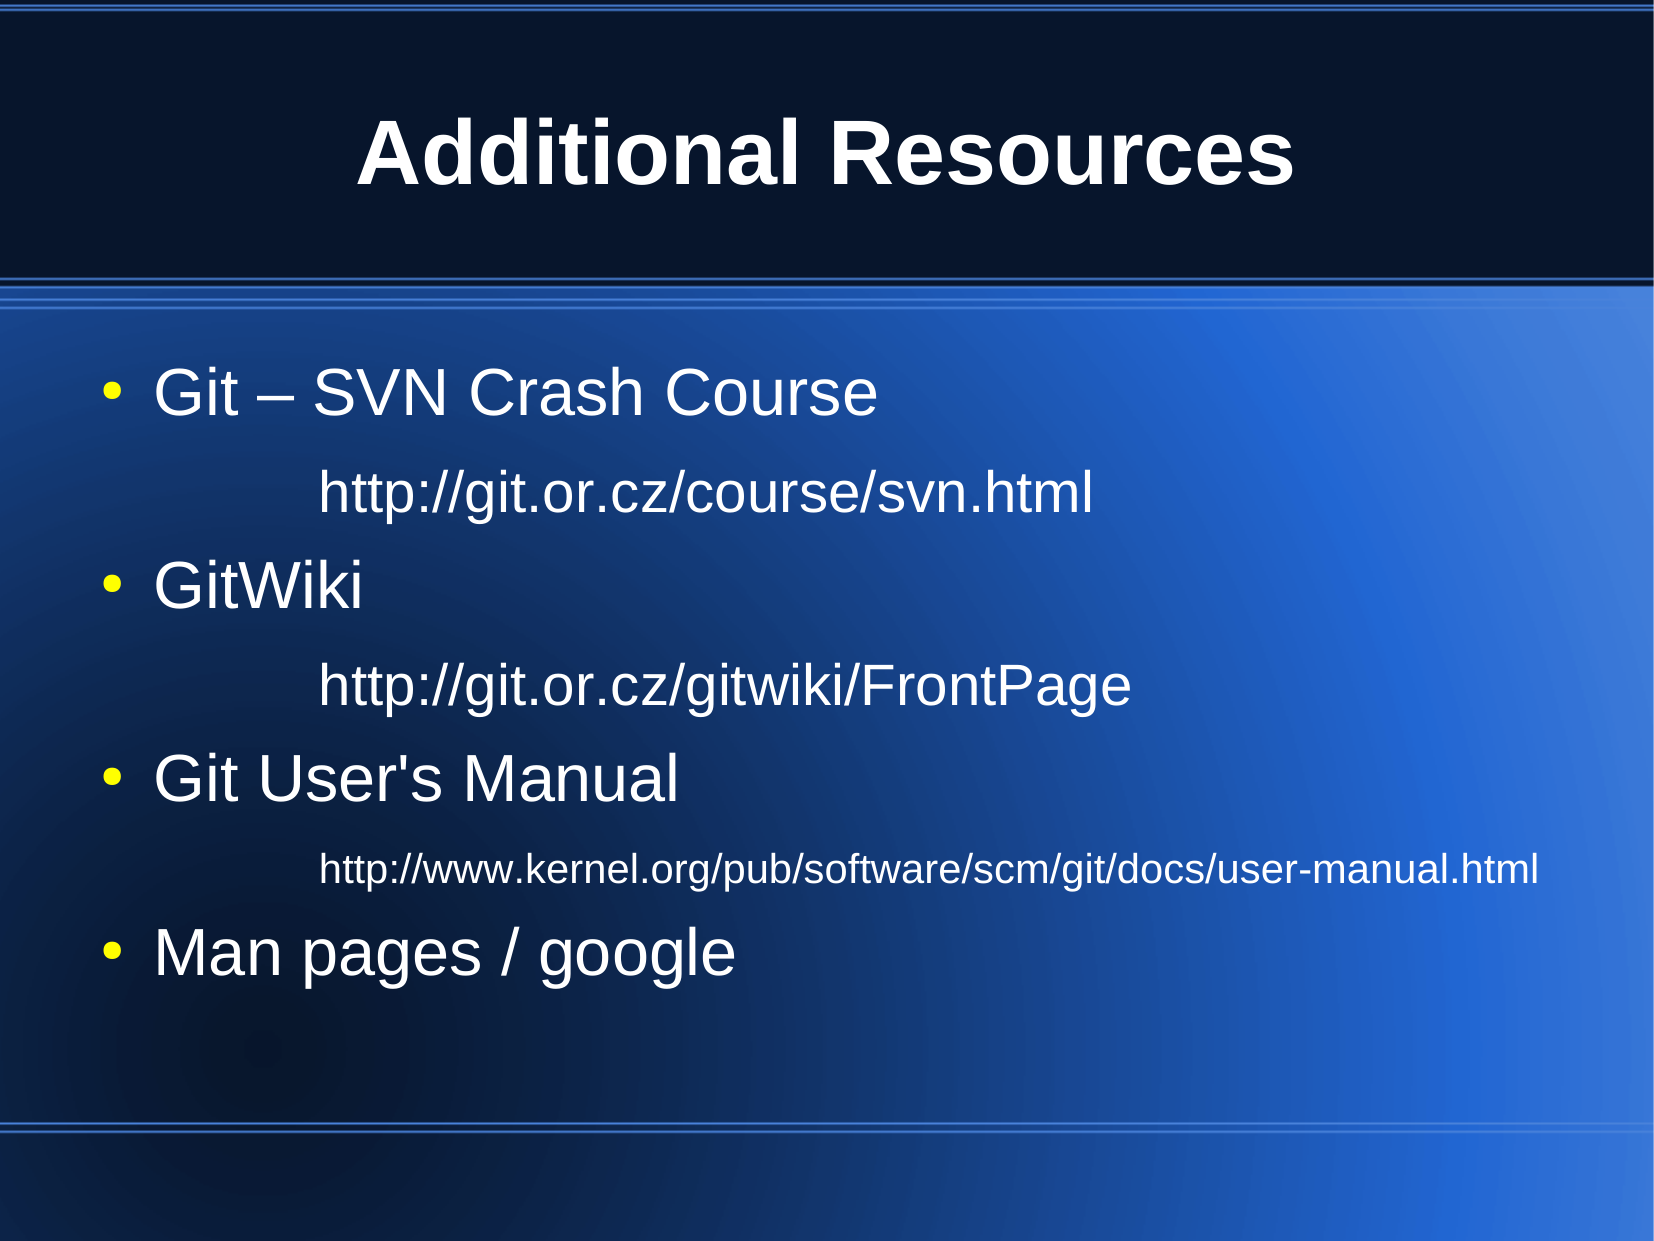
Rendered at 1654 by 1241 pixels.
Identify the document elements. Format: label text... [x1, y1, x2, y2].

list Git – SVN Crash Course http://git.or.cz/course/svn.html GitWiki http://git.or.cz/gitwiki/FrontPage Git User's Manual http://www.kernel.org/pub/software/scm/git/docs/user-manual.html Man pages / google [82, 355, 1571, 1043]
title Additional Resources [82, 56, 1571, 250]
picture [0, 0, 1654, 1241]
